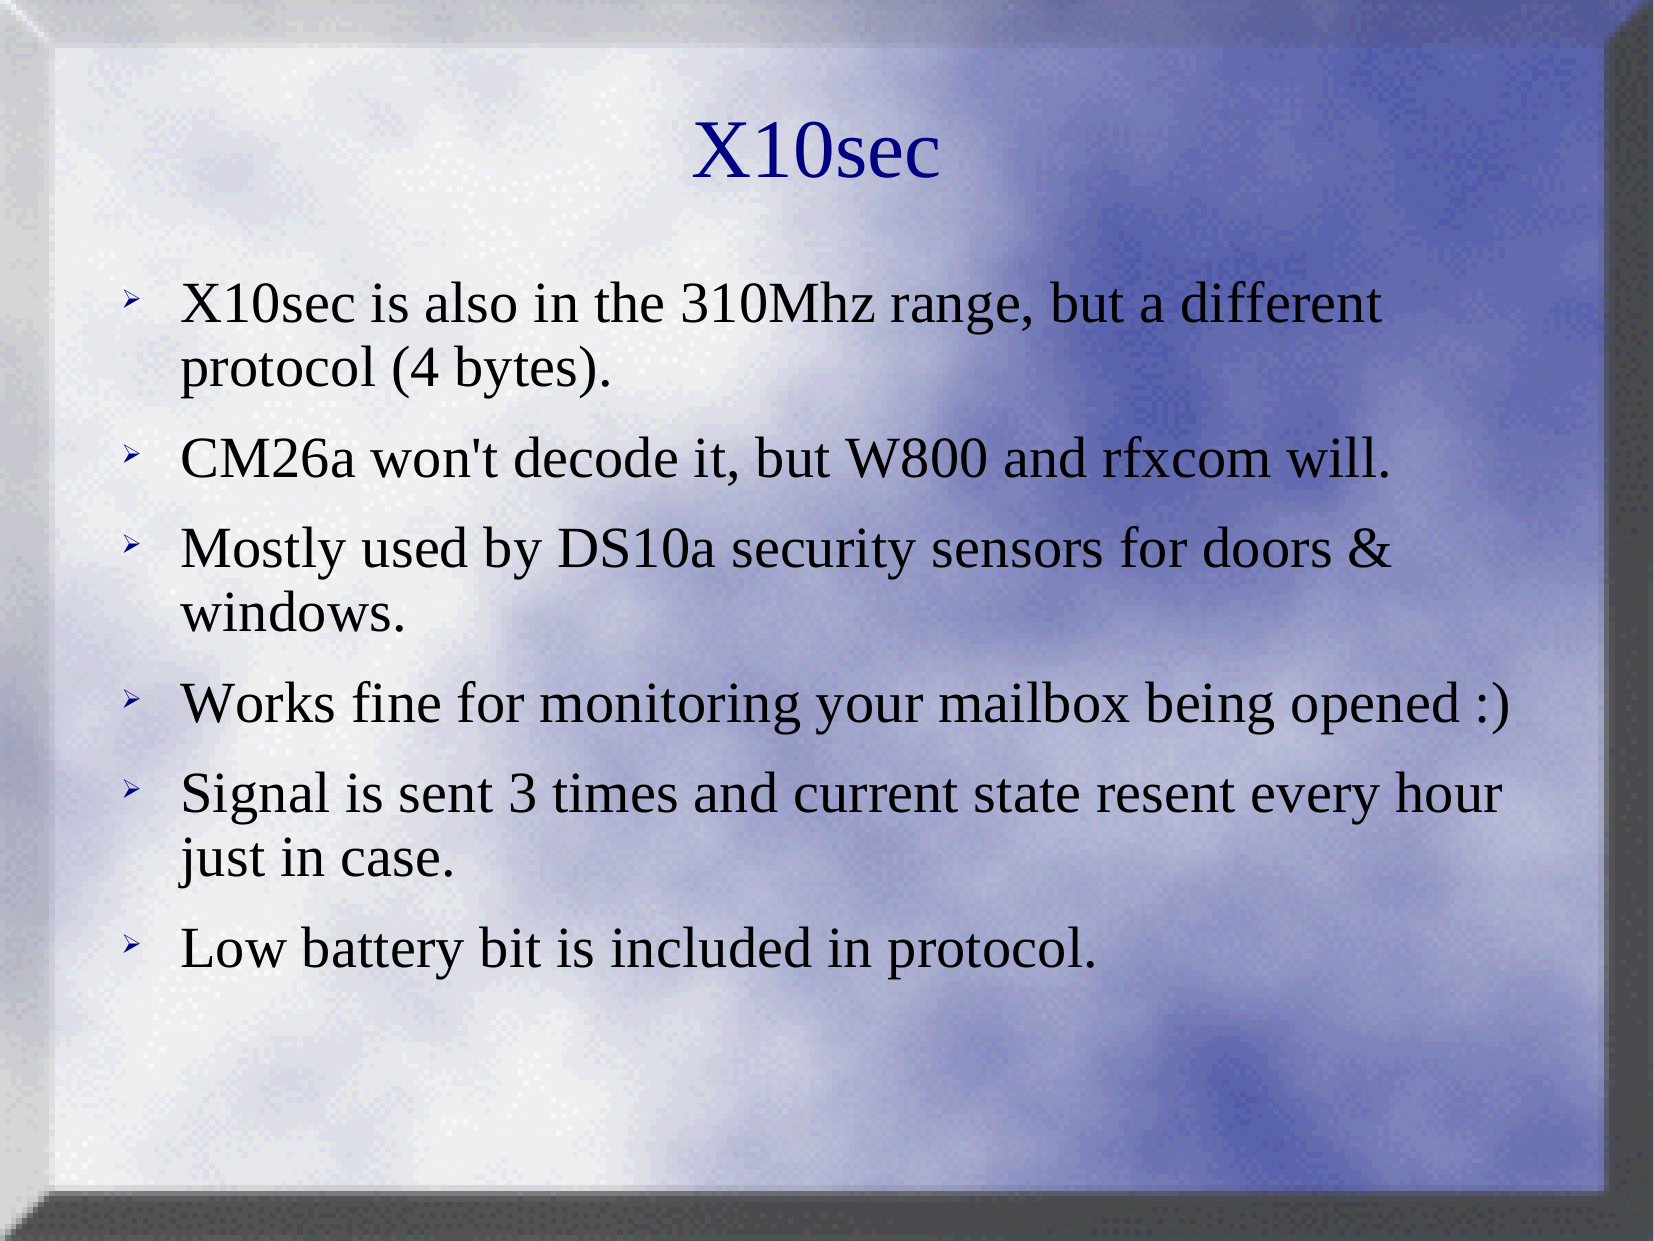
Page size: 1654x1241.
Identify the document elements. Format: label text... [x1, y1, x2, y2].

picture [0, 0, 1654, 1241]
list X10sec is also in the 310Mhz range, but a different protocol (4 bytes). CM26a won't decode it, but W800 and rfxcom will. Mostly used by DS10a security sensors for doors & windows. Works fine for monitoring your mailbox being opened :) Signal is sent 3 times and current state resent every hour just in case. Low battery bit is included in protocol. [121, 270, 1534, 1075]
title X10sec [197, 96, 1436, 203]
